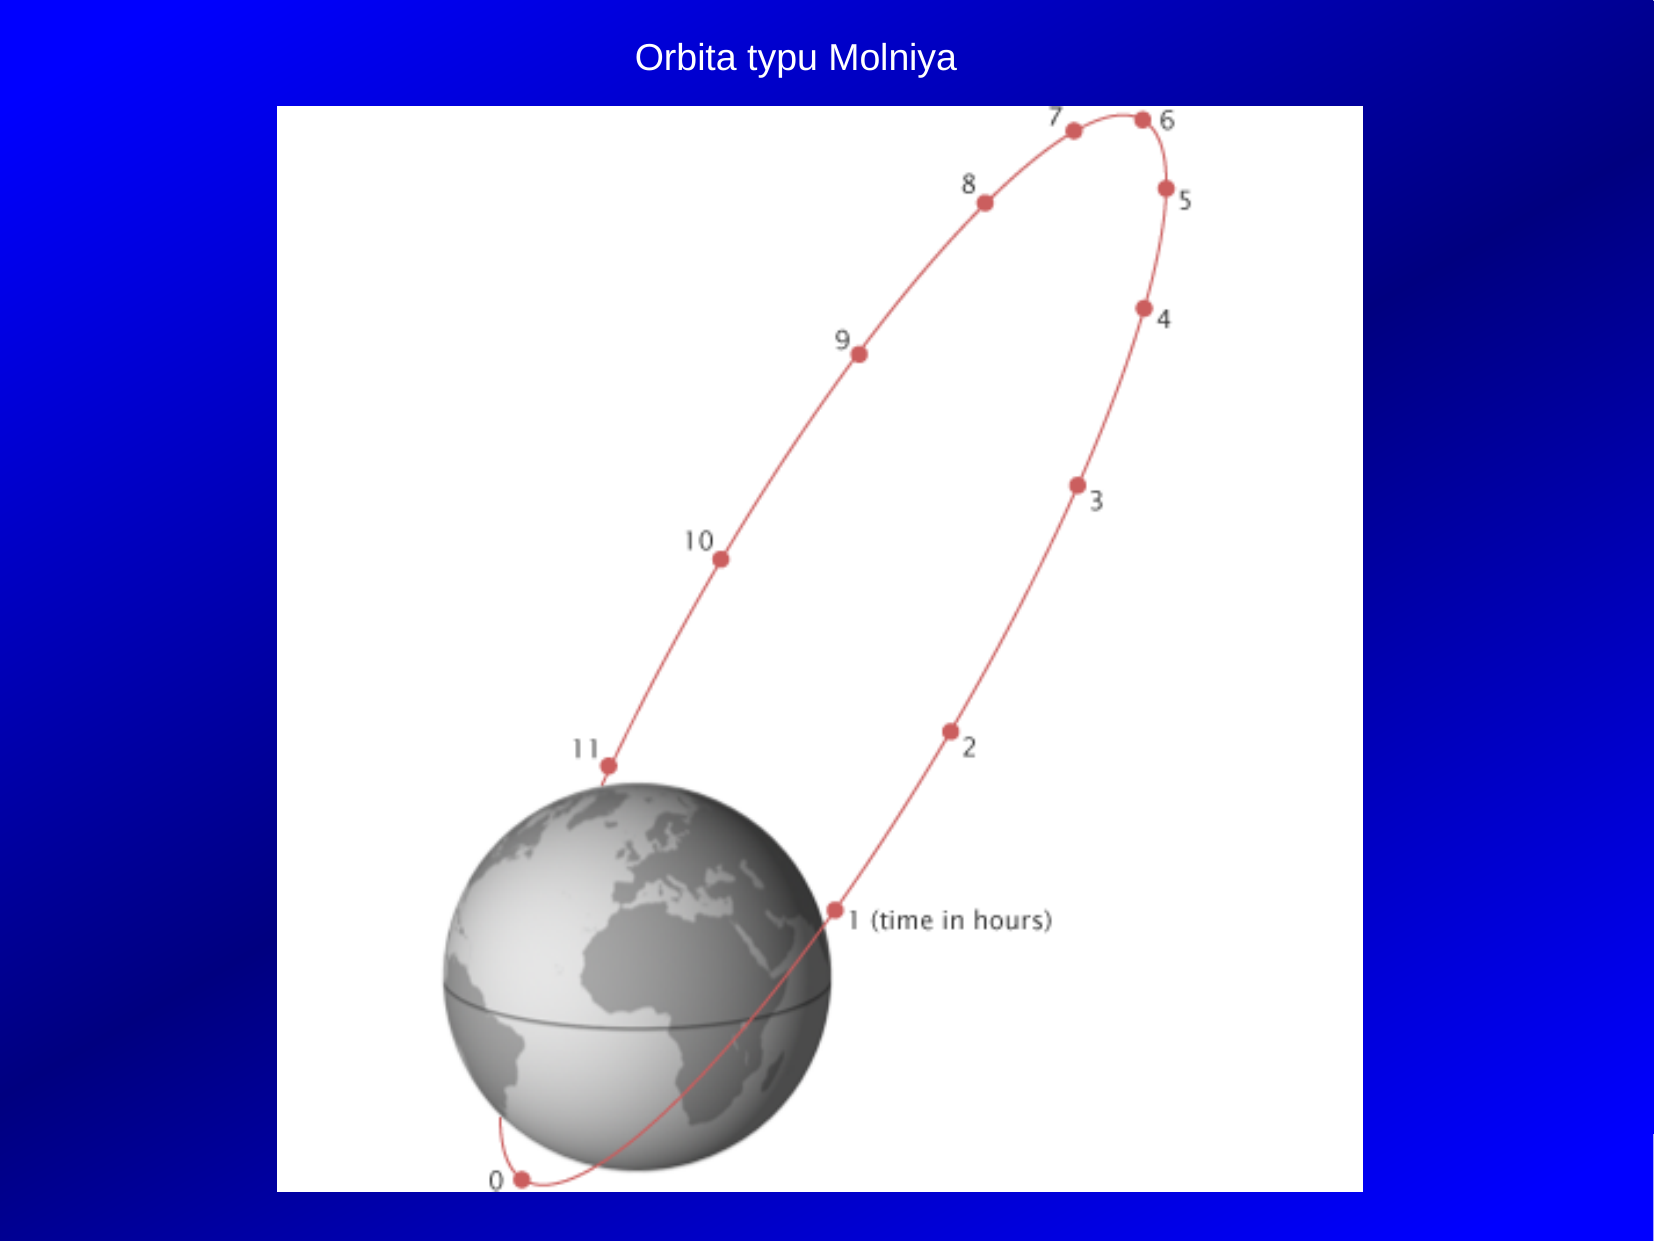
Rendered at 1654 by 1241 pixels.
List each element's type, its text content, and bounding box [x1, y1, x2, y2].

picture [277, 106, 1363, 1192]
text_box Orbita typu Molniya [620, 29, 973, 87]
